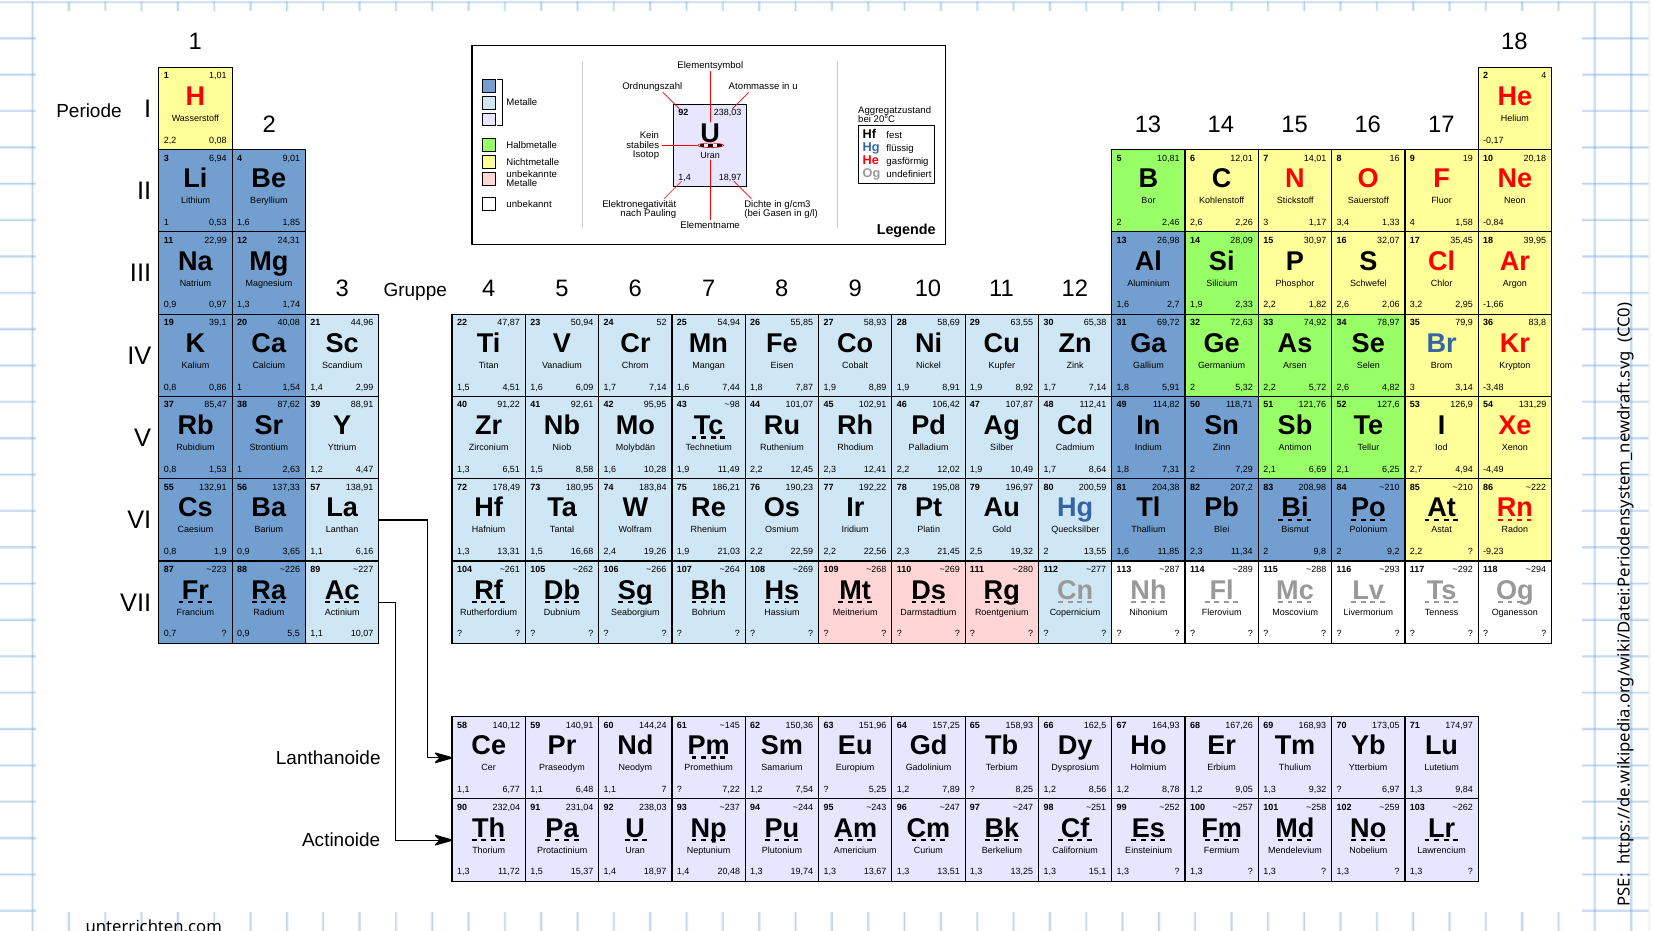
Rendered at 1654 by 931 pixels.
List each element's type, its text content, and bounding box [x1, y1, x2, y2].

picture [0, 0, 1651, 931]
picture [198, 924, 204, 931]
text_box PSE: https://de.wikipedia.org/wiki/Datei:Periodensystem_newdraft.svg (CC0) [1604, 413, 1642, 922]
